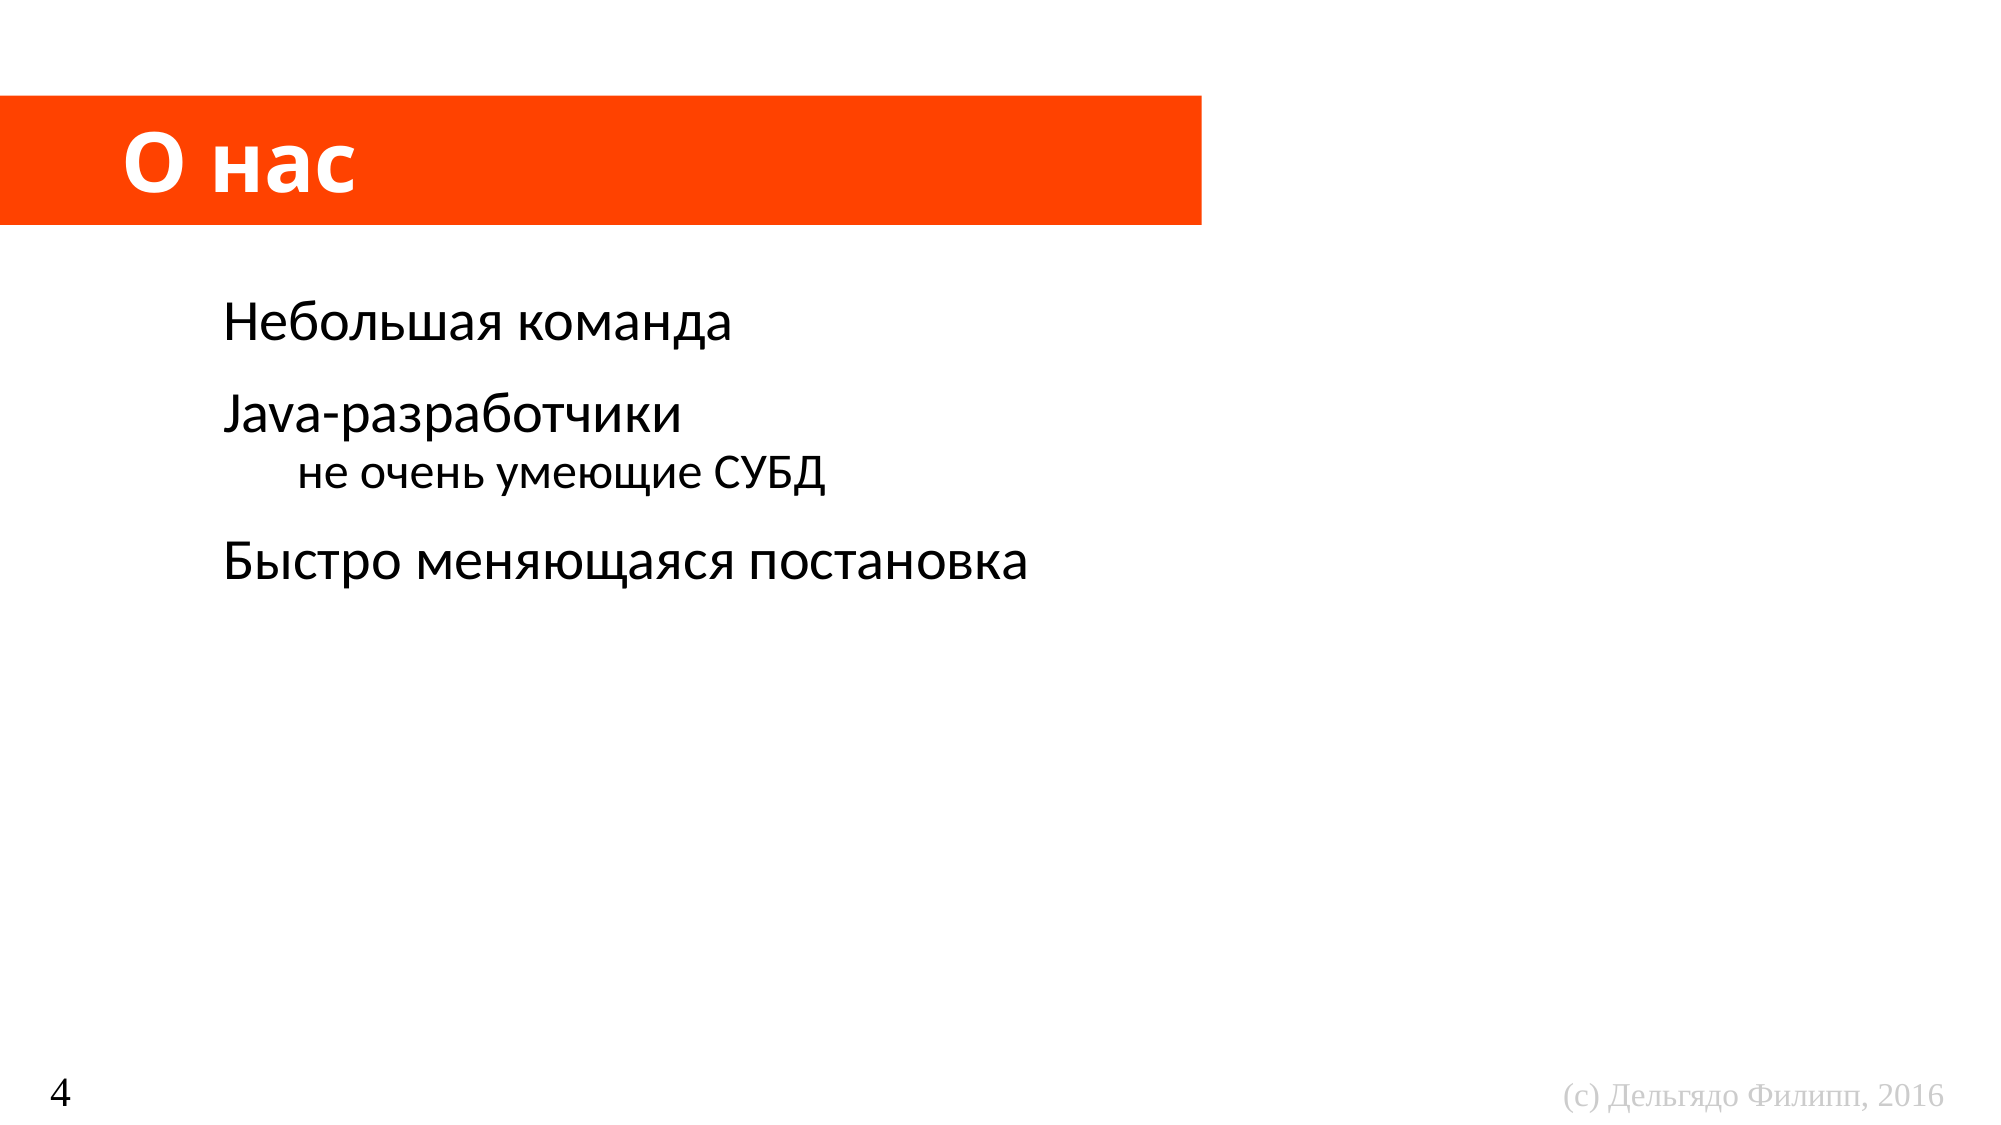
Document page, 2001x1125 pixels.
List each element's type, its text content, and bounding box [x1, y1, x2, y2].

title О нас [0, 95, 1202, 225]
list Небольшая команда Java-разработчики не очень умеющие СУБД Быстро меняющаяся постановка [137, 282, 1863, 1014]
